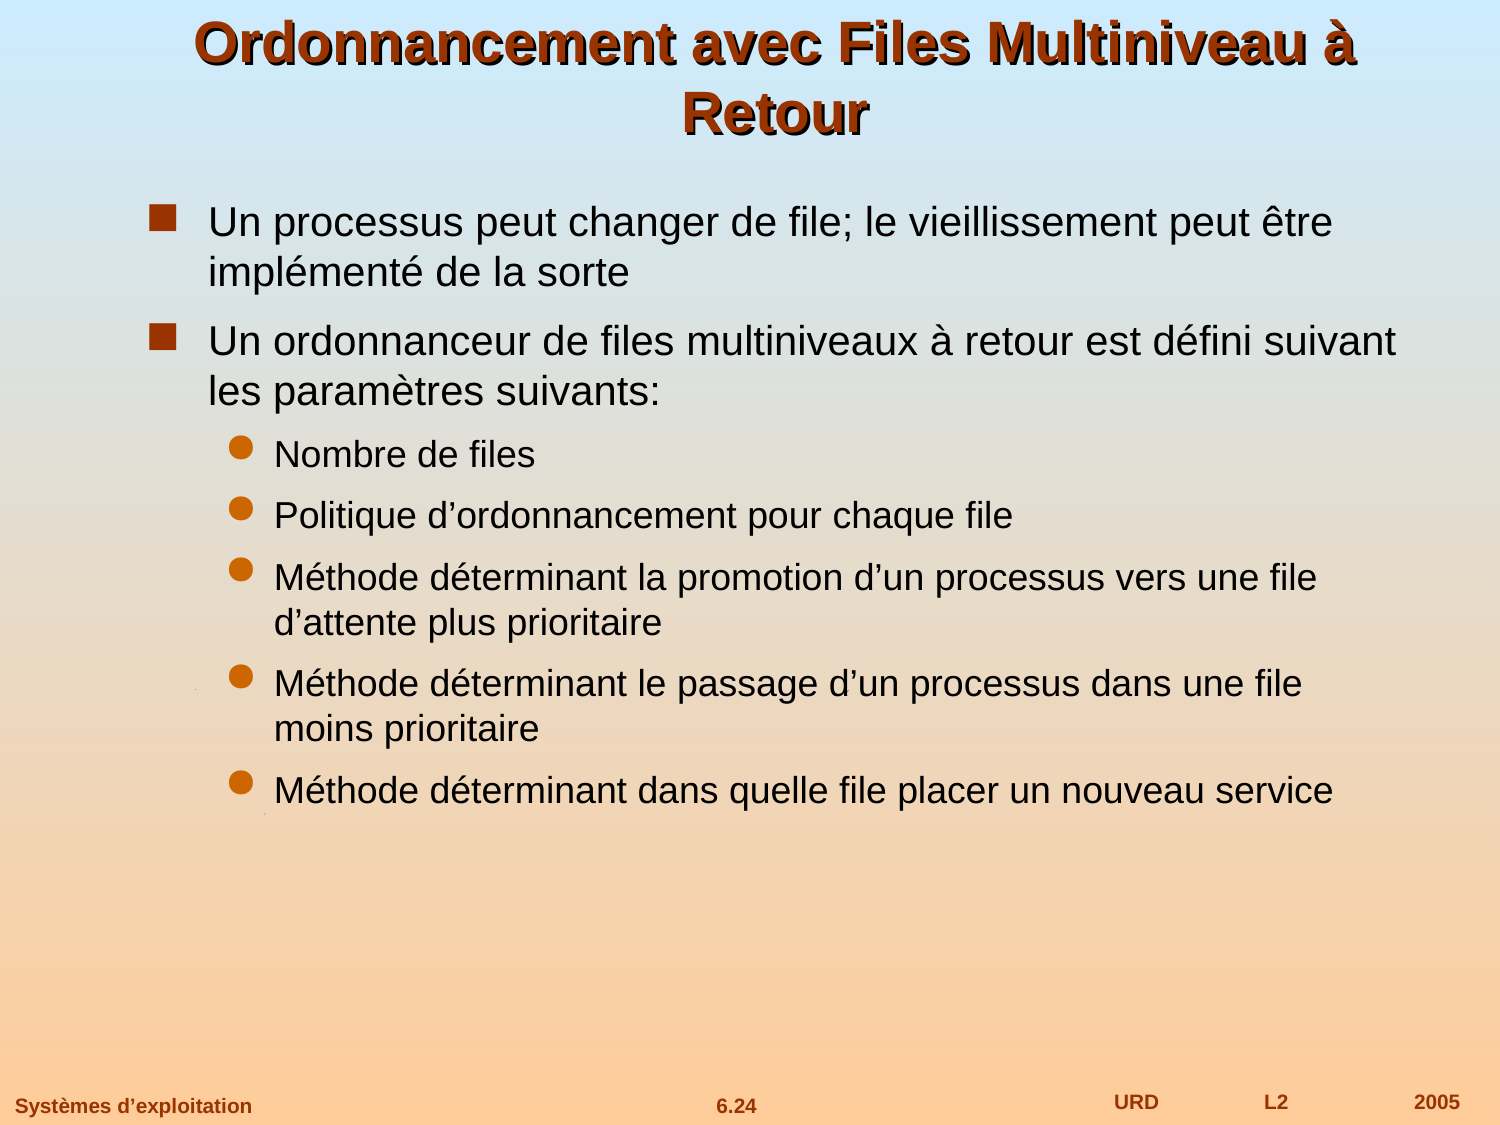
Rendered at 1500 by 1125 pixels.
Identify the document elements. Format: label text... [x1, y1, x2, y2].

list Un processus peut changer de file; le vieillissement peut être implémenté de la sorte Un ordonnanceur de files multiniveaux à retour est défini suivant les paramètres suivants: Nombre de files Politique d’ordonnancement pour chaque file Méthode déterminant la promotion d’un processus vers une file d’attente plus prioritaire Méthode déterminant le passage d’un processus dans une file moins prioritaire Méthode déterminant dans quelle file placer un nouveau service [137, 187, 1426, 988]
title Ordonnancement avec Files Multiniveau à Retour [112, 51, 1438, 152]
